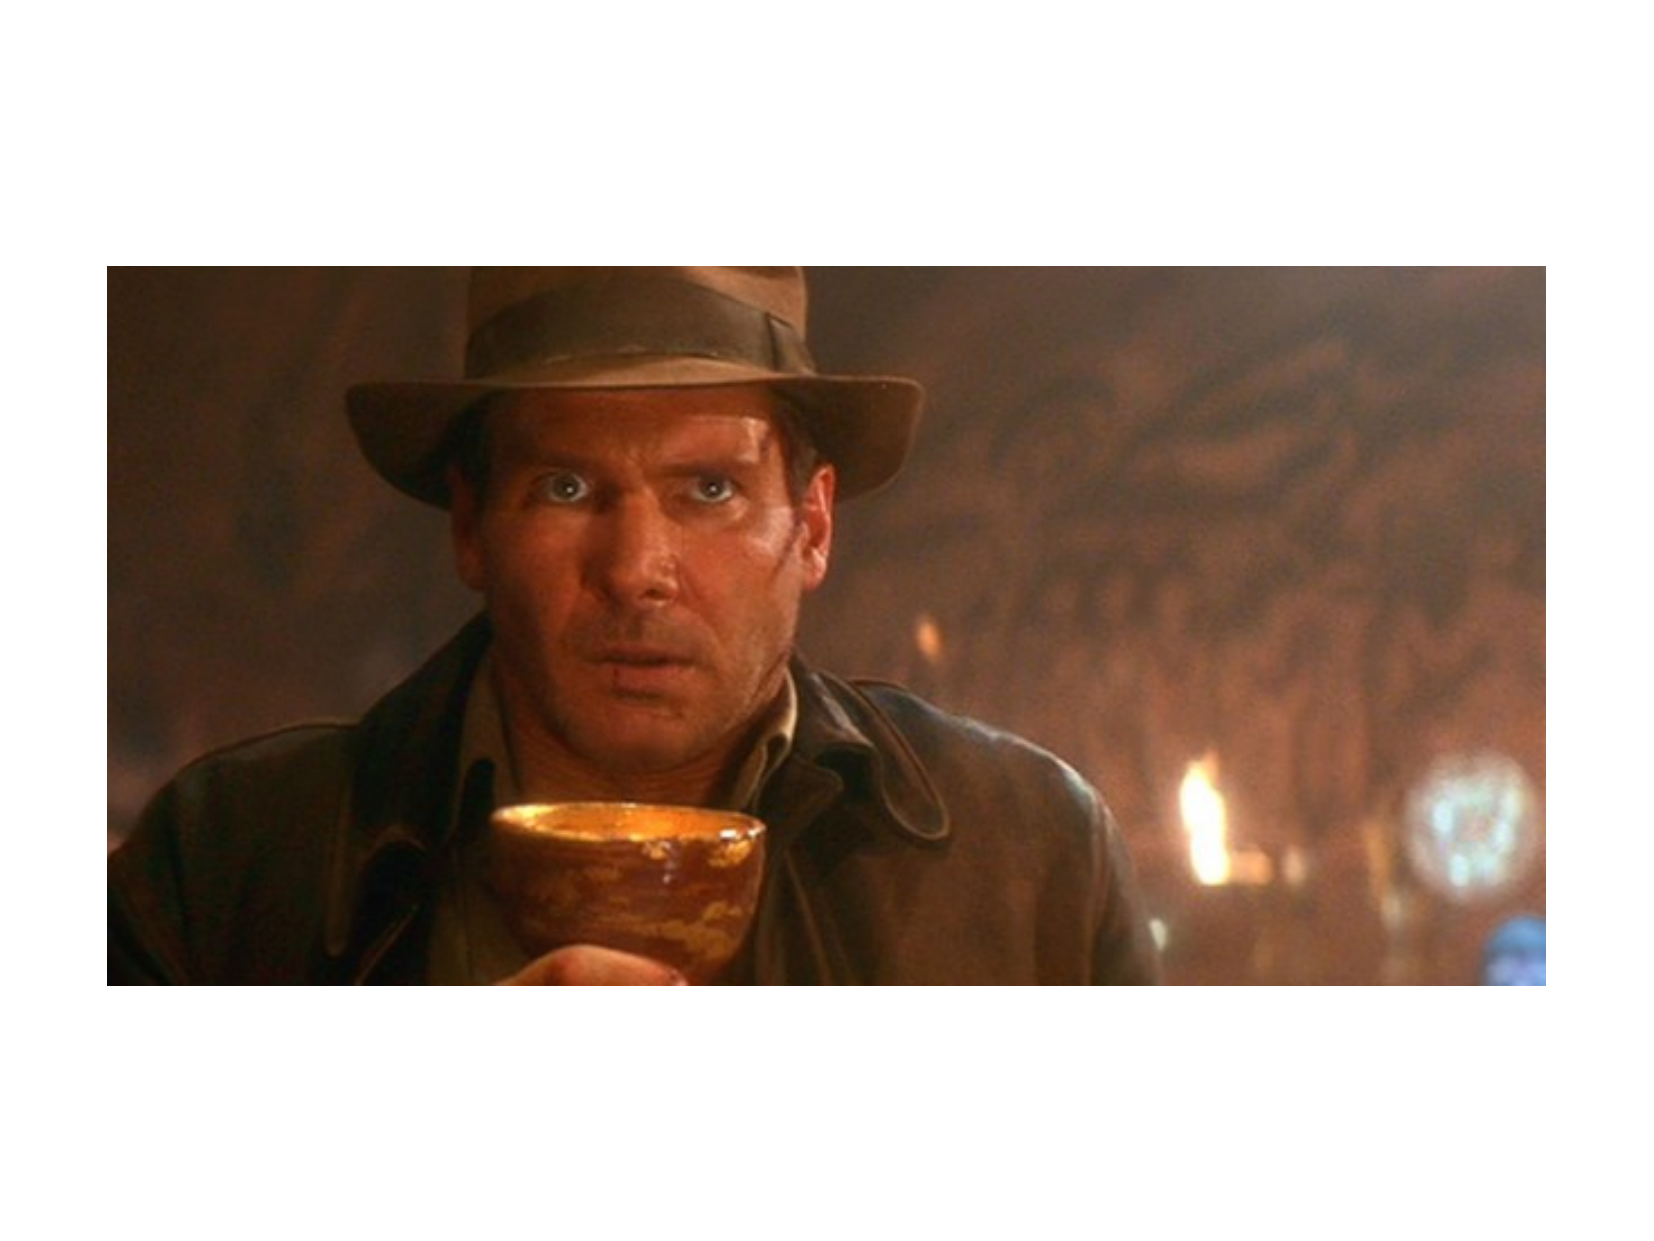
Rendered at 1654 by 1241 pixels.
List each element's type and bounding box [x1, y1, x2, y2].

picture [107, 266, 1546, 986]
